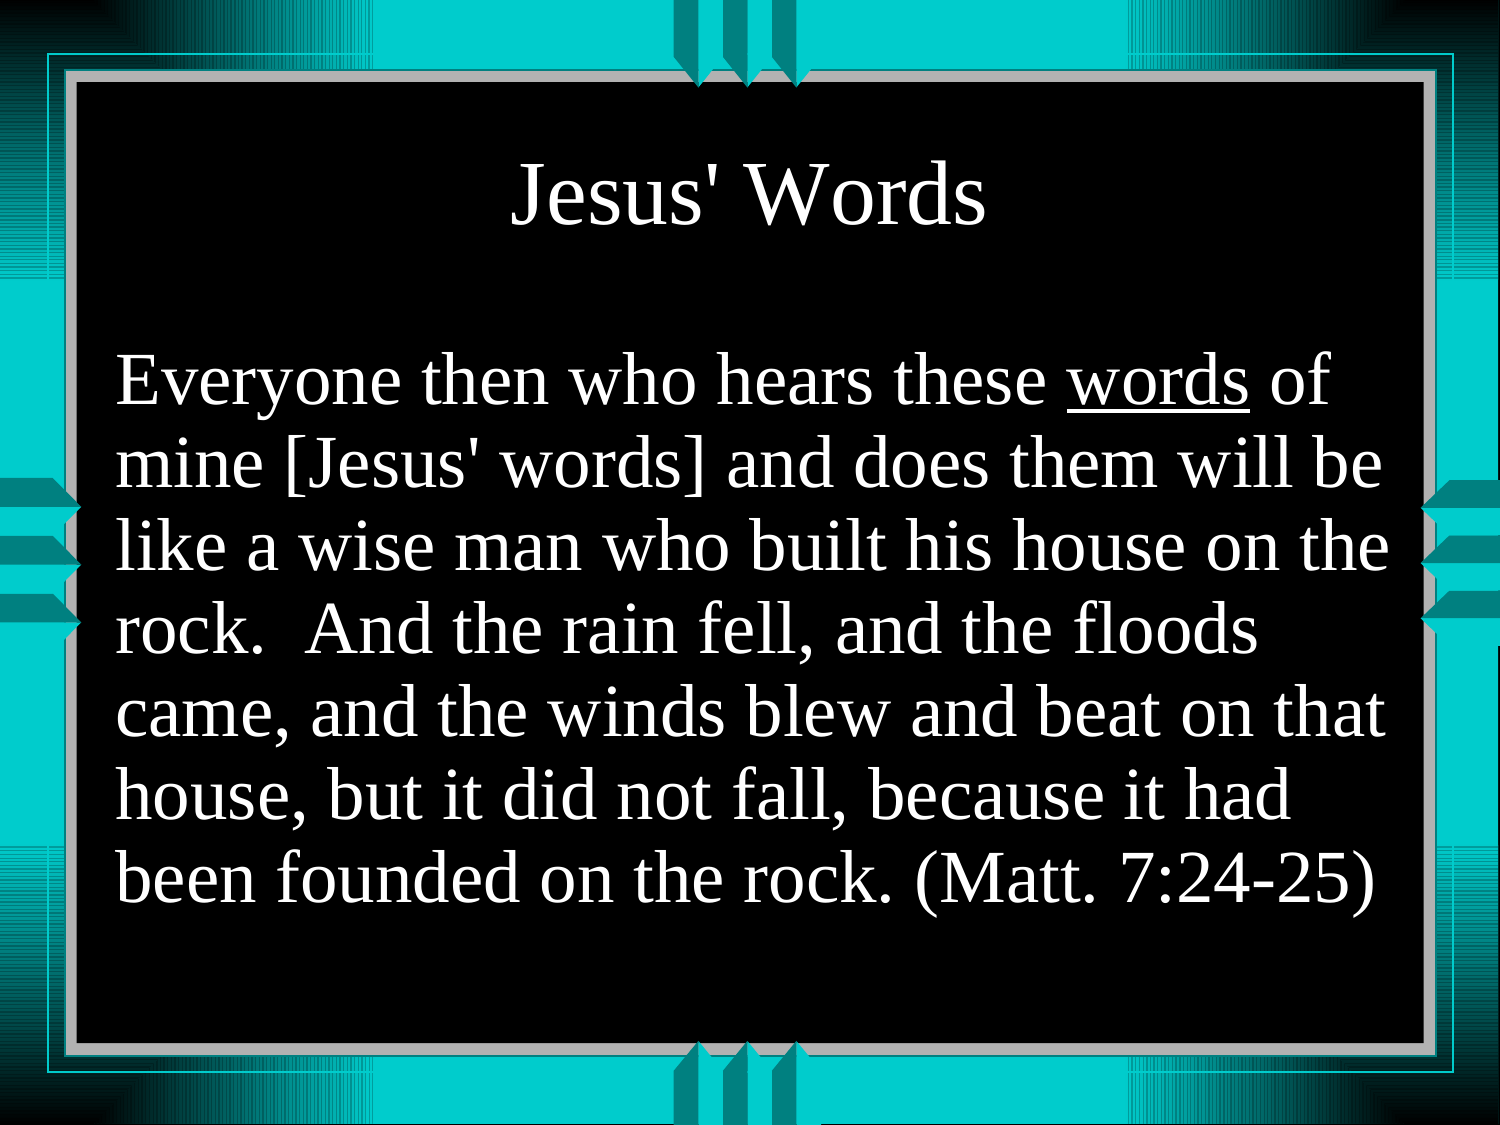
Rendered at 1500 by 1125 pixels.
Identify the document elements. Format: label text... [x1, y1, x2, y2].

text_box Everyone then who hears these words of mine [Jesus' words] and does them will be like a wise man who built his house on the rock. And the rain fell, and the floods came, and the winds blew and beat on that house, but it did not fall, because it had been founded on the rock. (Matt. 7:24-25) [100, 330, 1422, 926]
title Jesus' Words [112, 99, 1388, 288]
